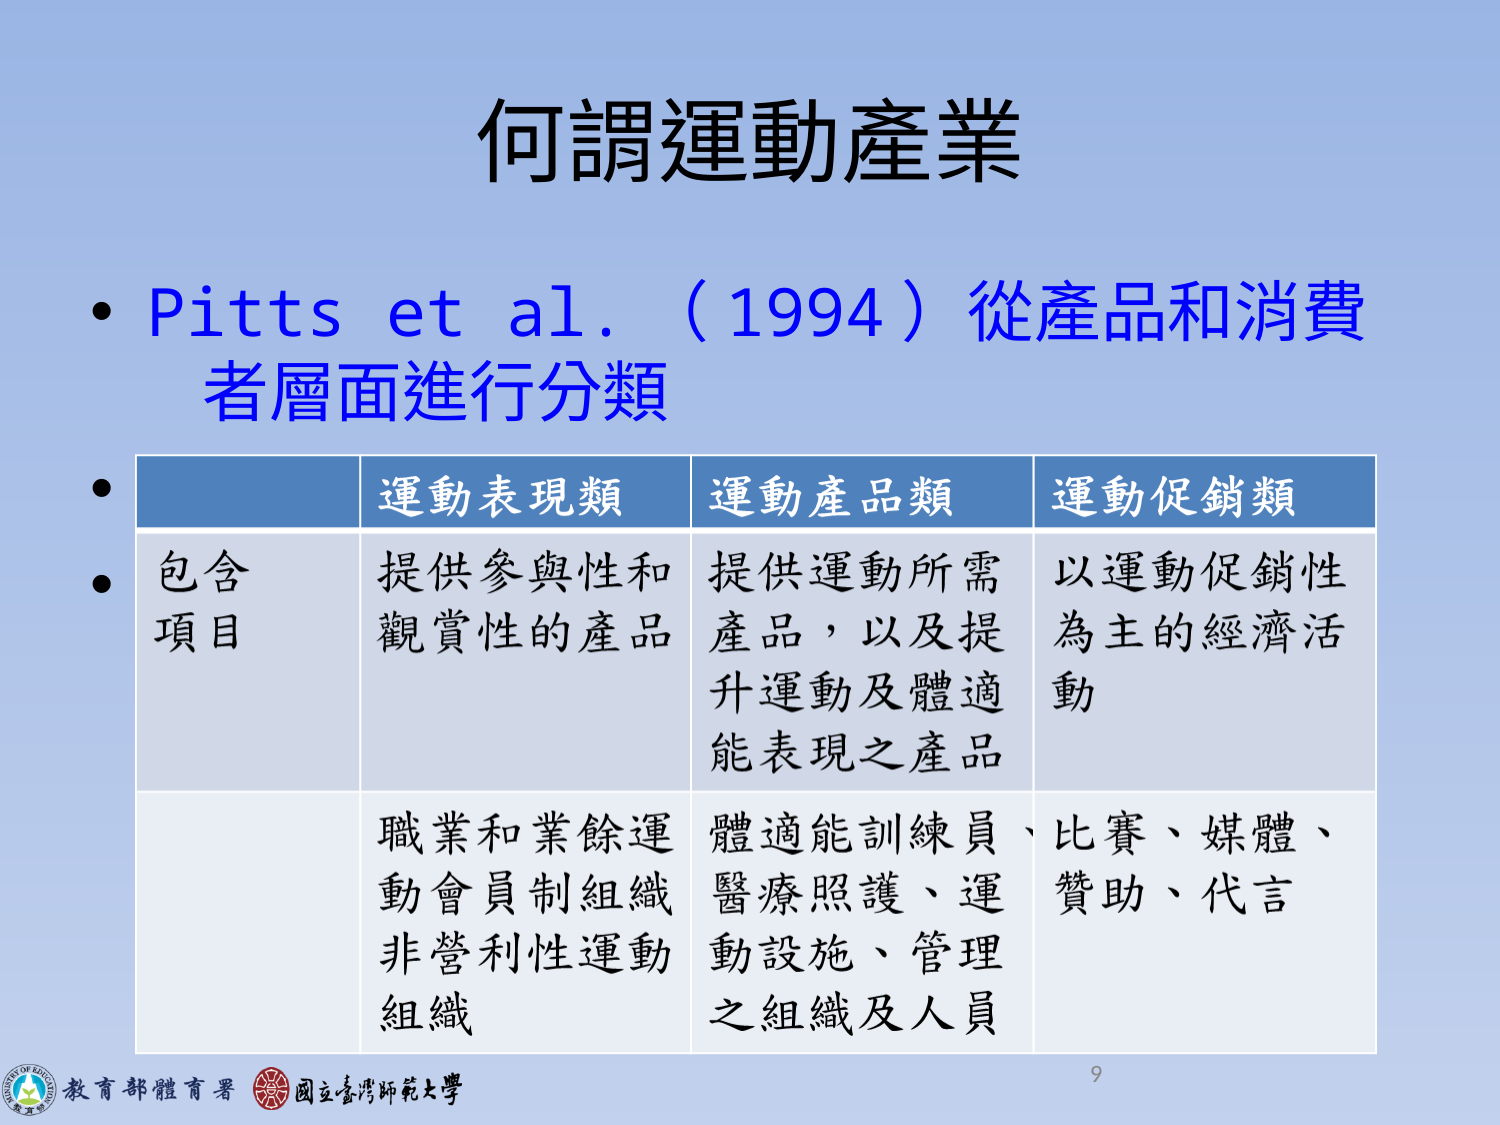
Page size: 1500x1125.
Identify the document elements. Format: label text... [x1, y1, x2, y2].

picture [135, 447, 1377, 1071]
title 何謂運動產業 [75, 45, 1426, 233]
list Pitts et al.（1994）從產品和消費者層面進行分類 [75, 262, 1426, 1005]
text_box [1074, 1042, 1426, 1103]
